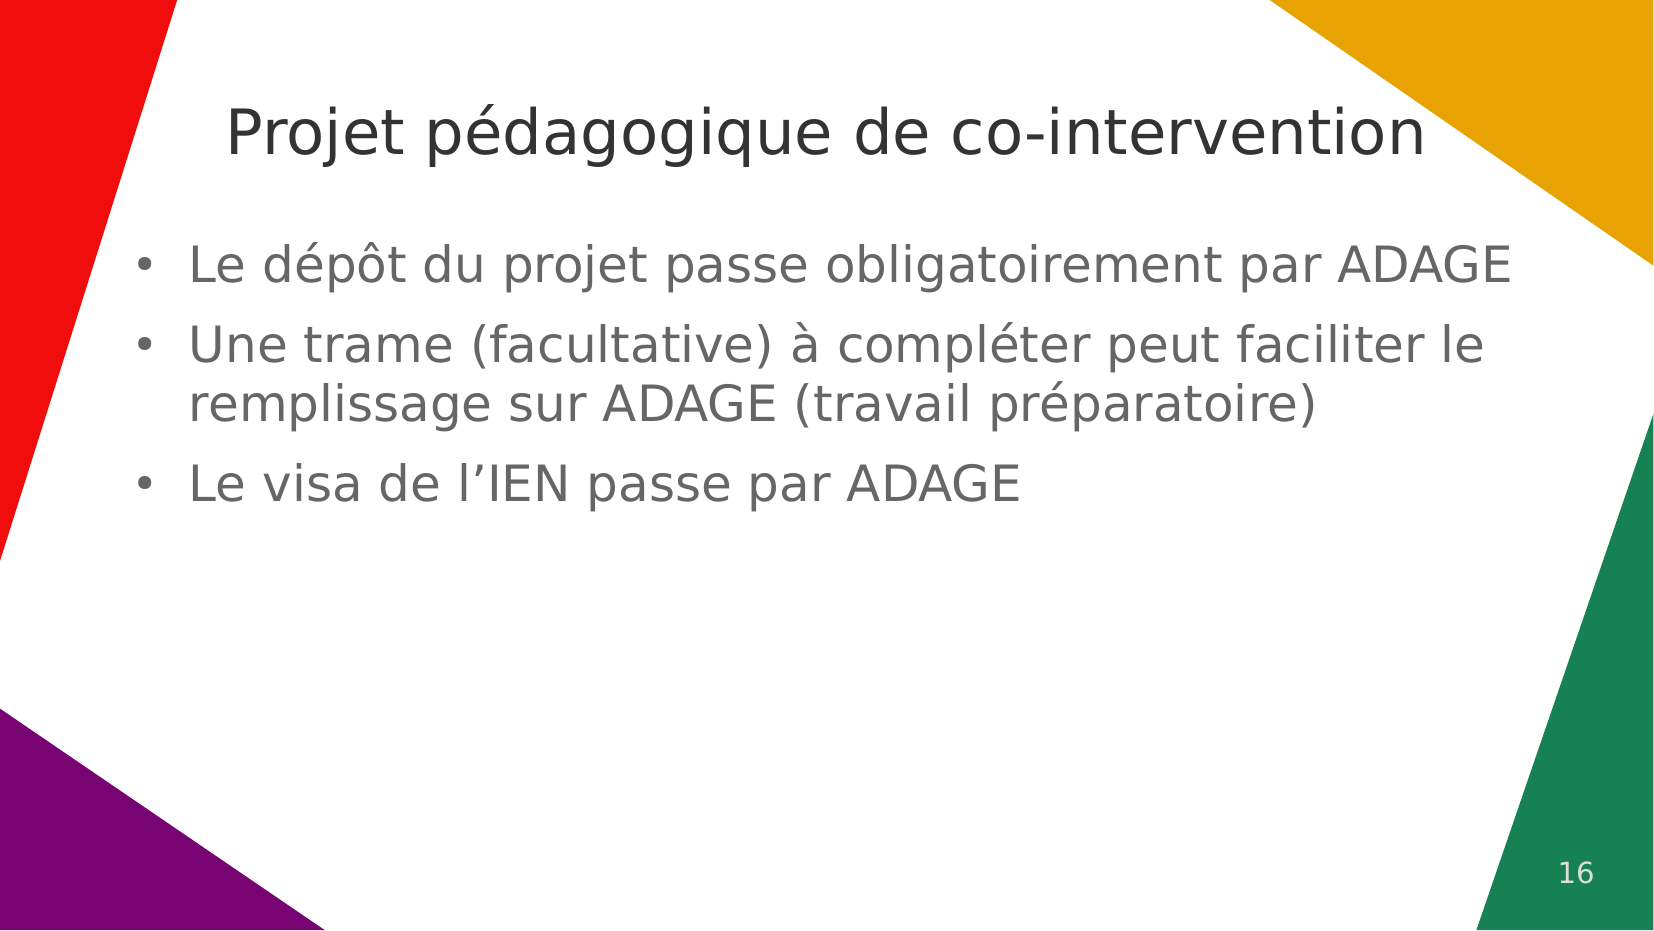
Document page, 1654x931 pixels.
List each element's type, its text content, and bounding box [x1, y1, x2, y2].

list Le dépôt du projet passe obligatoirement par ADAGE Une trame (facultative) à compléter peut faciliter le remplissage sur ADAGE (travail préparatoire) Le visa de l’IEN passe par ADAGE [118, 236, 1536, 827]
title Projet pédagogique de co-intervention [118, 59, 1536, 207]
